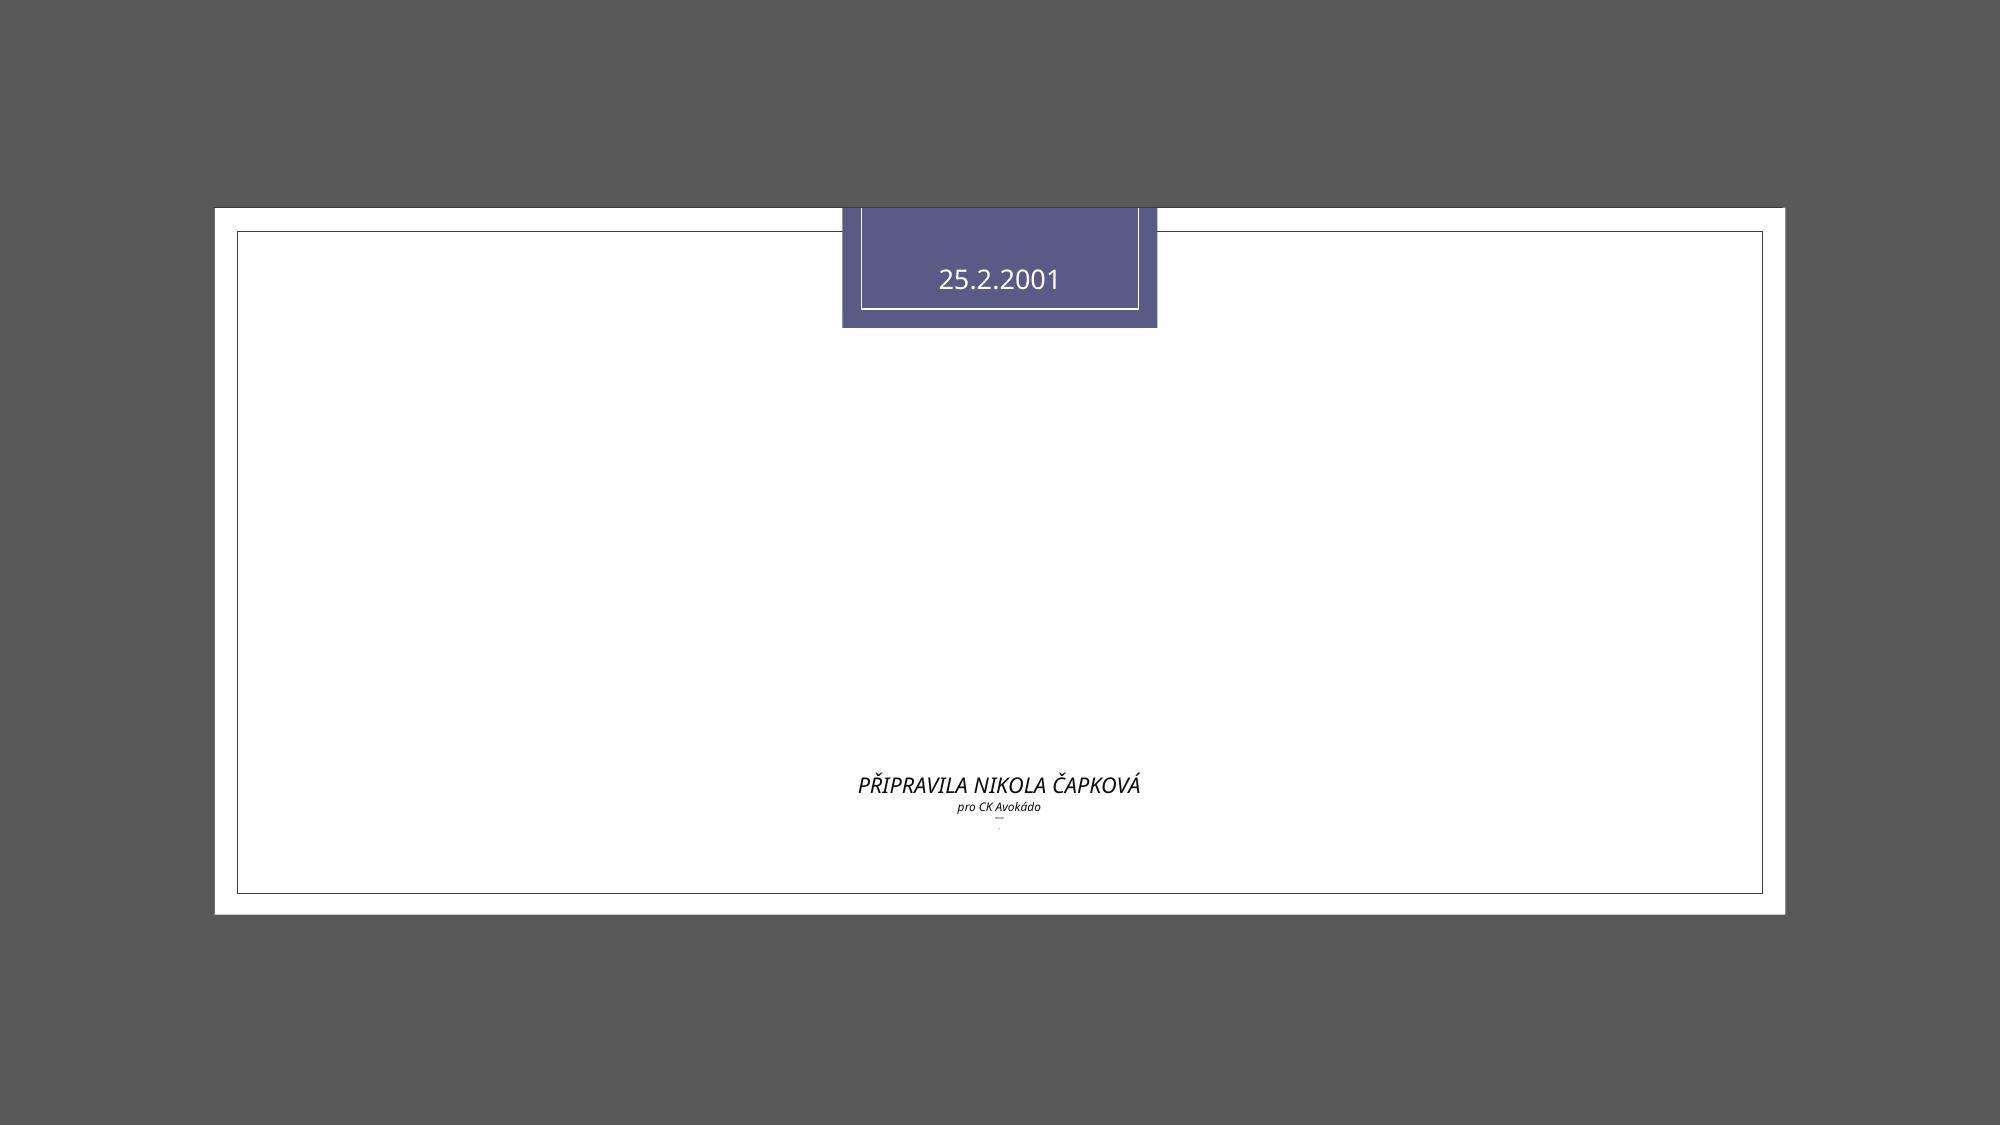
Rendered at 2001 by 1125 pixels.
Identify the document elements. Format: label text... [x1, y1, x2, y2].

slide_number 25.2.2001 [872, 220, 1128, 303]
list PŘIPRAVILA NIKOLA ČAPKOVÁ pro CK Avokádo PROFKF F,,, [266, 763, 1733, 839]
title CESTOBNÍ KANCELÁŘ AVOKÁDO [267, 319, 1733, 714]
